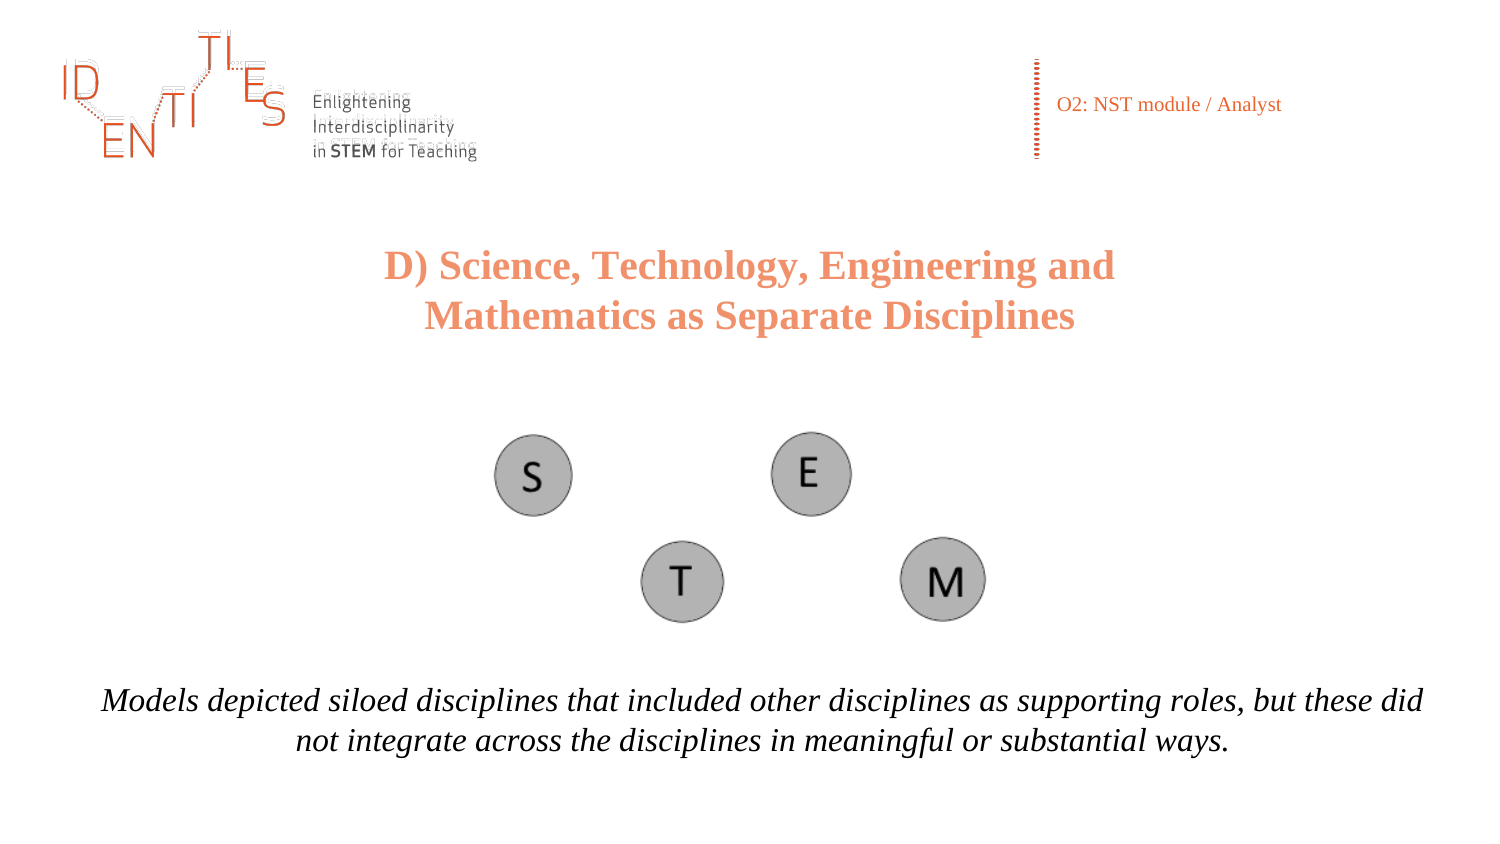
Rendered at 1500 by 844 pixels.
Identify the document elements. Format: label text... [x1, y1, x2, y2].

text_box O2: NST module / Analyst [1041, 82, 1464, 164]
picture [1034, 59, 1042, 159]
picture [63, 26, 477, 165]
text_box Models depicted siloed disciplines that included other disciplines as supporting roles, but these did not integrate across the disciplines in meaningful or substantial ways. [63, 670, 1464, 767]
text_box D) Science, Technology, Engineering and Mathematics as Separate Disciplines [269, 230, 1231, 347]
picture [444, 383, 1035, 670]
